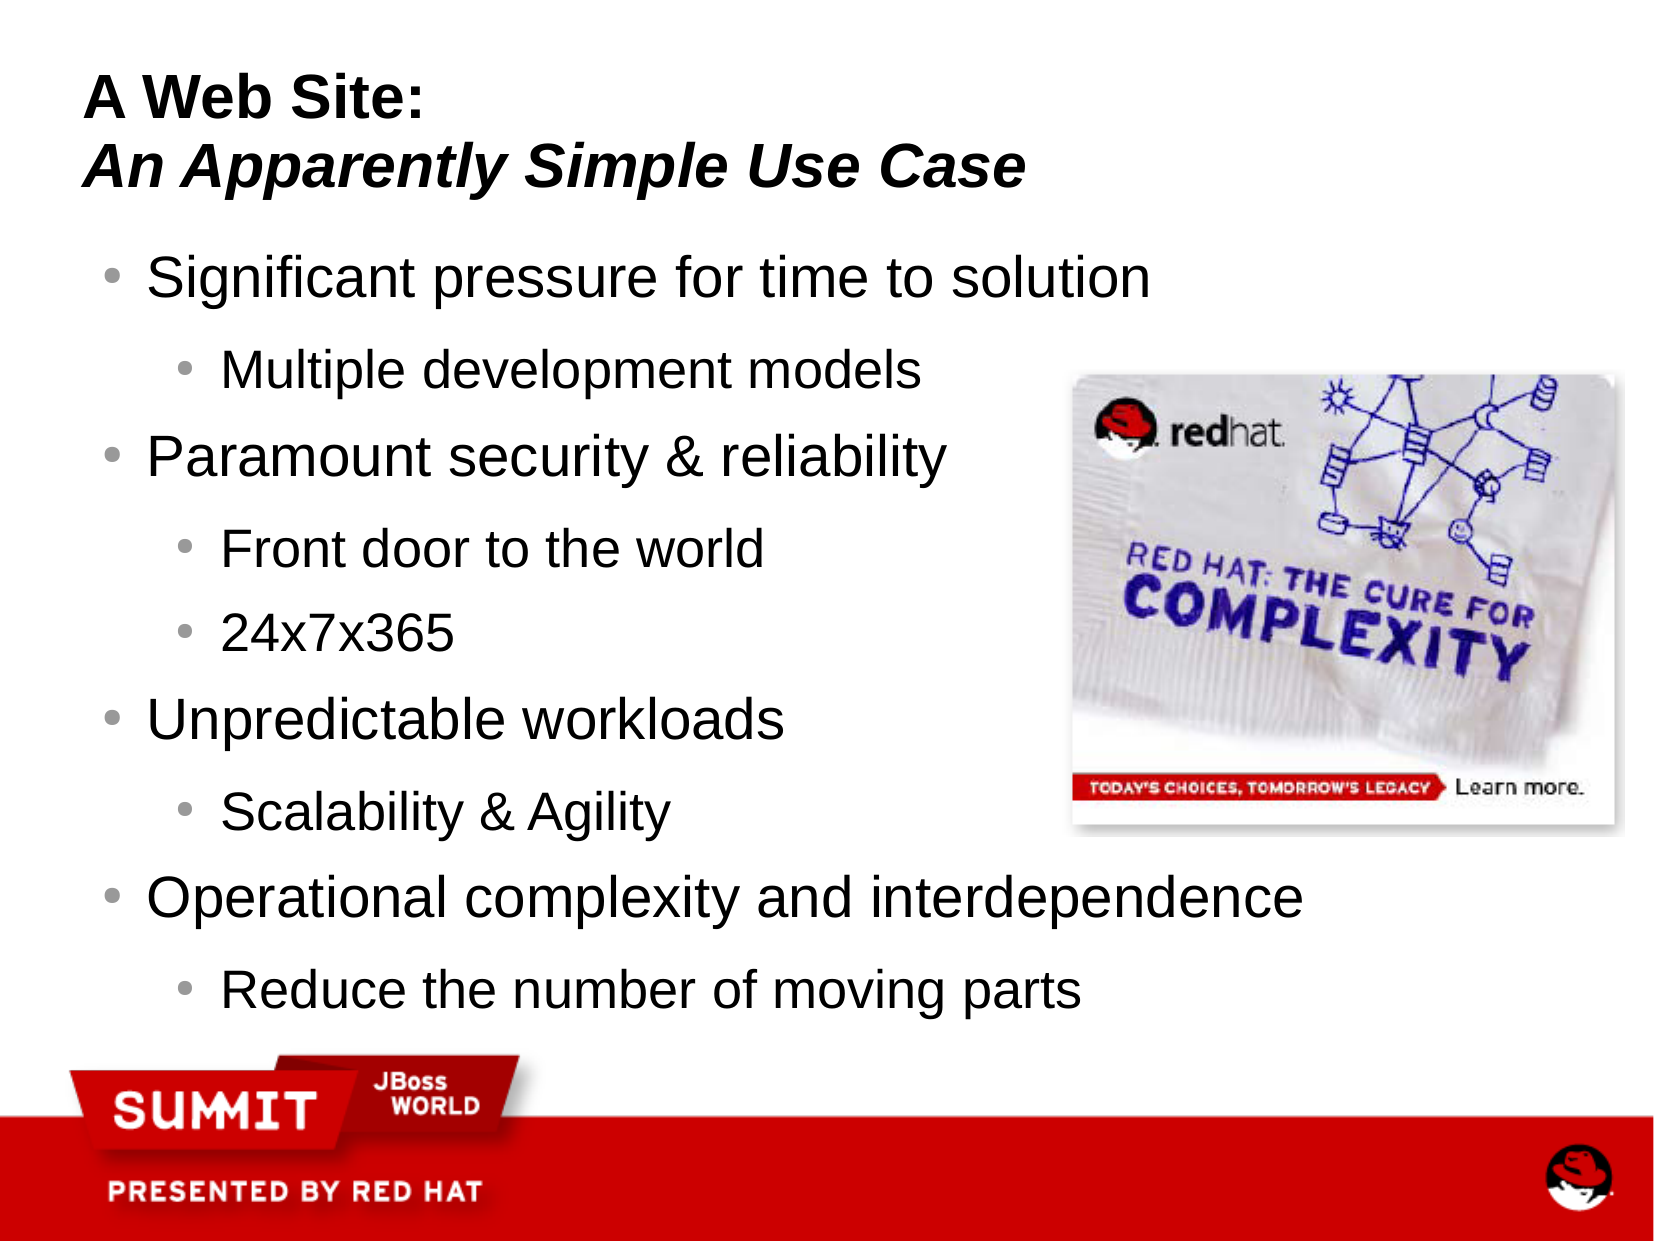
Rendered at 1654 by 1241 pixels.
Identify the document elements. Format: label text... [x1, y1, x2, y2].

picture [0, 1043, 1654, 1241]
title A Web Site: An Apparently Simple Use Case [82, 37, 1571, 226]
picture [1059, 369, 1625, 838]
list Significant pressure for time to solution Multiple development models Paramount security & reliability Front door to the world 24x7x365 Unpredictable workloads Scalability & Agility Operational complexity and interdependence Reduce the number of moving parts [86, 244, 1576, 1021]
